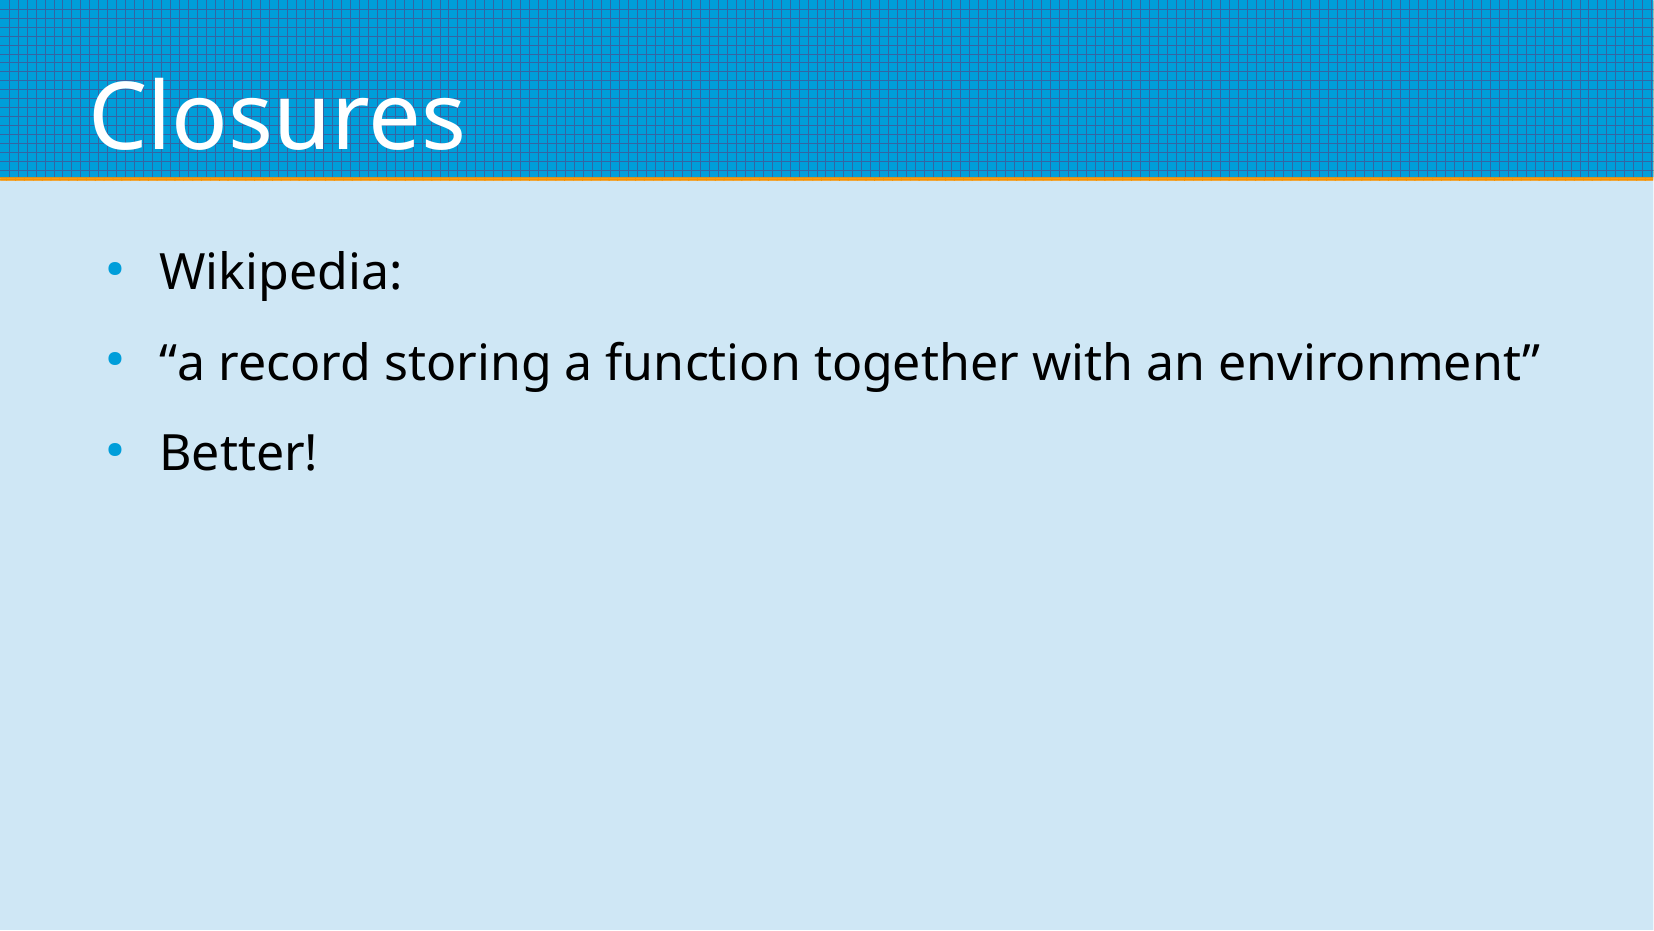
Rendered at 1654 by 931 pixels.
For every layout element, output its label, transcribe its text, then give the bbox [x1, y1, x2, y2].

title Closures [88, 14, 1565, 178]
list Wikipedia: “a record storing a function together with an environment” Better! [88, 236, 1565, 813]
